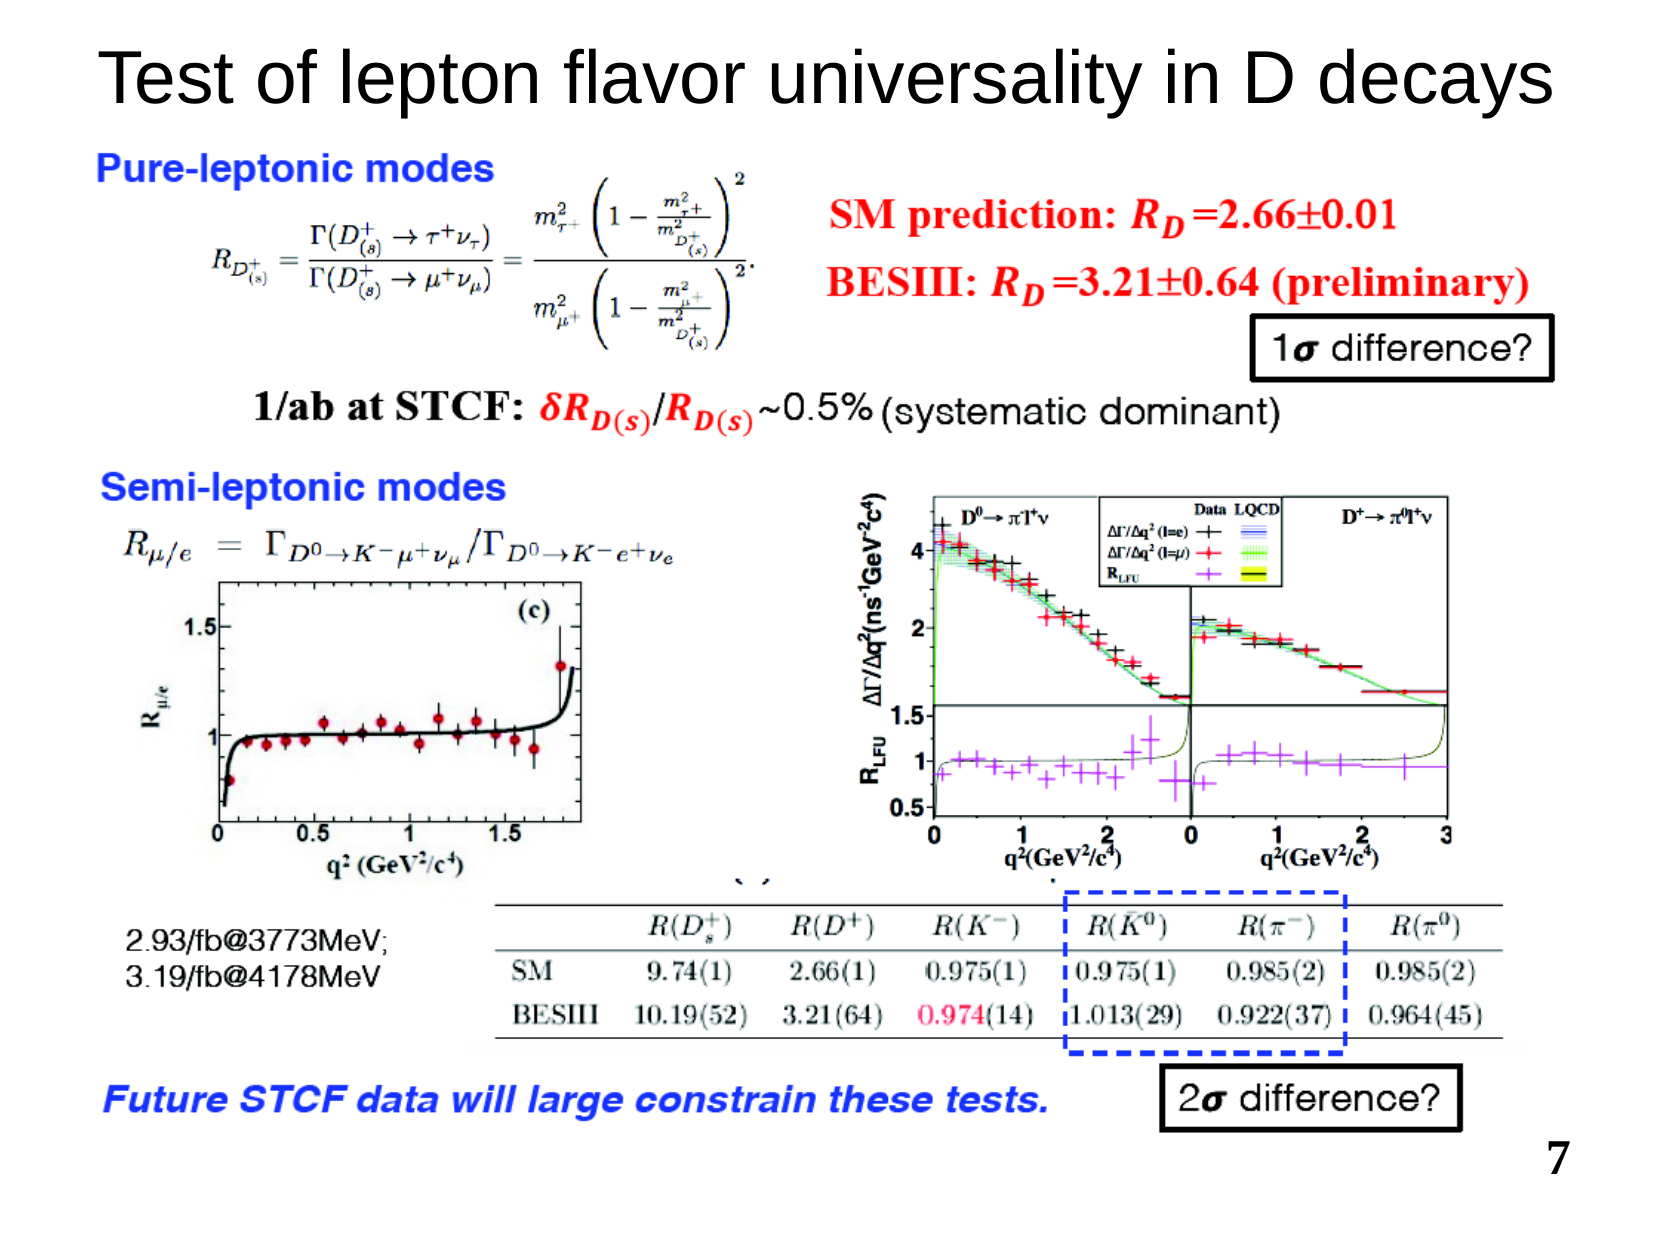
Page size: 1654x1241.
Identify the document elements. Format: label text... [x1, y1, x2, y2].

title Test of lepton flavor universality in D decays [82, 35, 1571, 121]
picture [90, 149, 1561, 1141]
